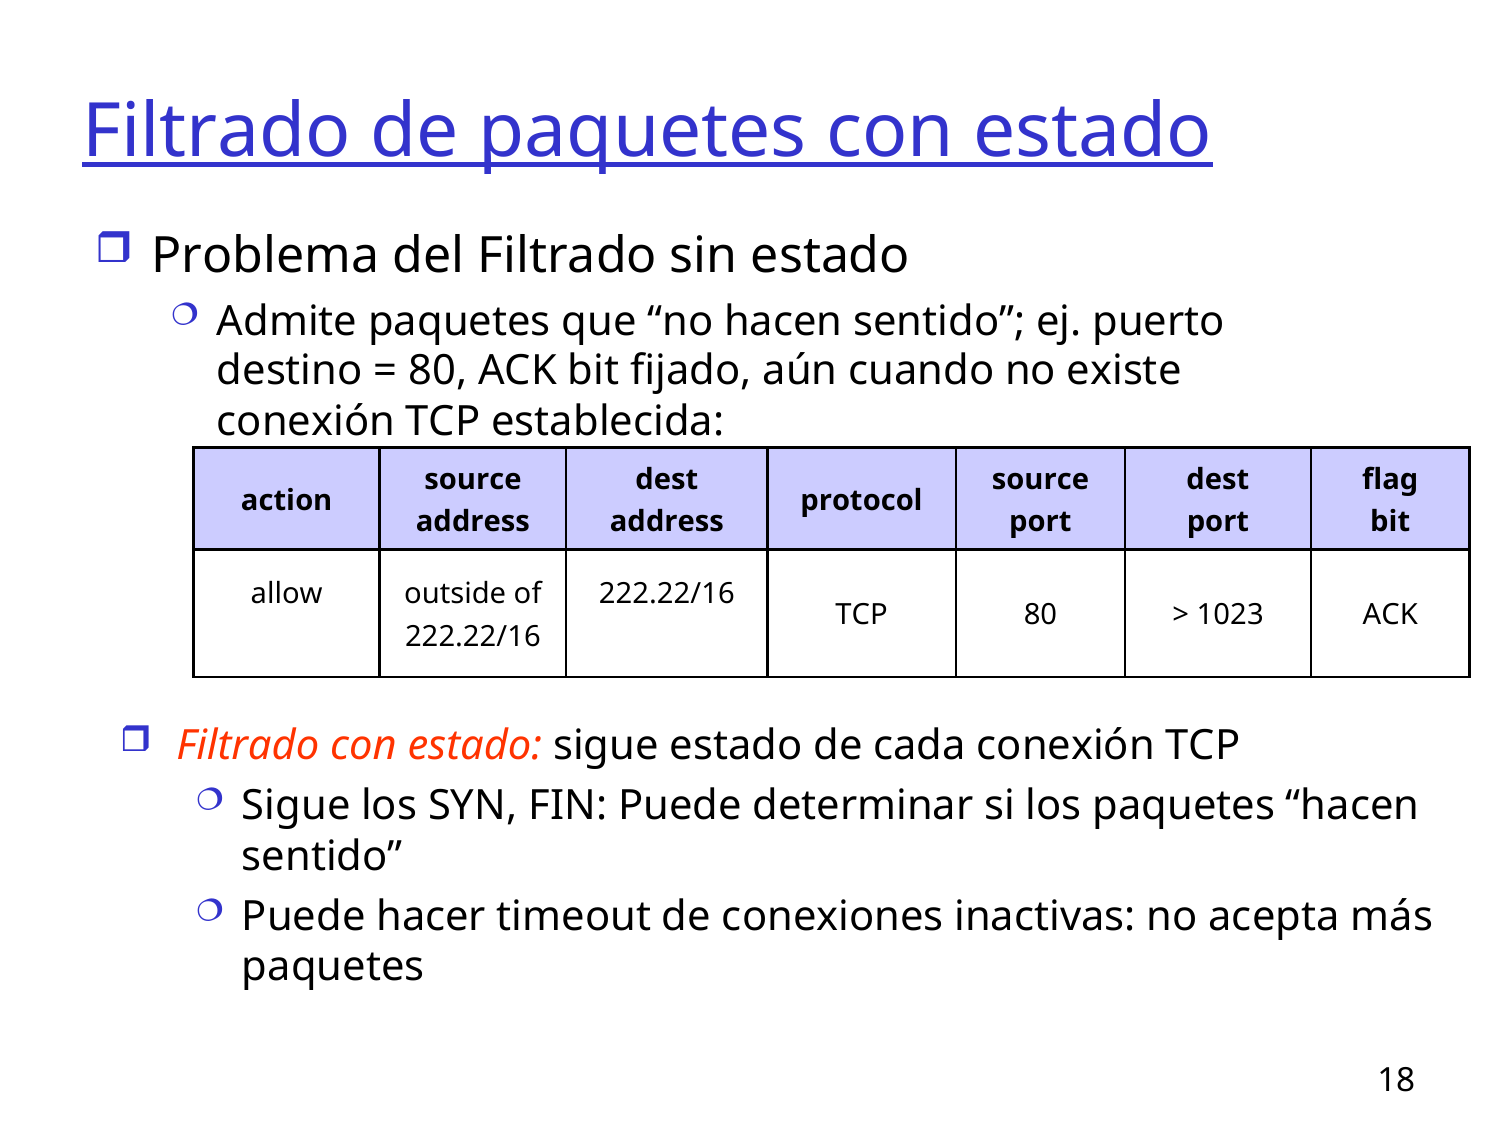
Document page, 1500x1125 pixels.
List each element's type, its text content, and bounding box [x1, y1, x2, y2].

table_cell 222.22/16 [567, 551, 766, 676]
table_cell ACK [1312, 551, 1468, 676]
list Problema del Filtrado sin estado Admite paquetes que “no hacen sentido”; ej. puerto destino = 80, ACK bit fijado, aún cuando no existe conexión TCP establecida: [80, 215, 1313, 969]
title Filtrado de paquetes con estado [67, 32, 1343, 221]
text_box Filtrado con estado: sigue estado de cada conexión TCP Sigue los SYN, FIN: Puede determinar si los paquetes “hacen sentido” Puede hacer timeout de conexiones inactivas: no acepta más paquetes [105, 710, 1461, 981]
table_cell outside of 222.22/16 [381, 551, 565, 676]
table_cell 80 [957, 551, 1124, 676]
table_header protocol [769, 449, 955, 548]
table_header dest port [1126, 449, 1310, 548]
table_header flag bit [1312, 449, 1468, 548]
table_cell > 1023 [1126, 551, 1310, 676]
table_header action [195, 449, 378, 548]
table_header dest address [567, 449, 766, 548]
table_header source port [957, 449, 1124, 548]
table_cell TCP [769, 551, 955, 676]
table_header source address [381, 449, 565, 548]
table_cell allow [195, 551, 378, 676]
